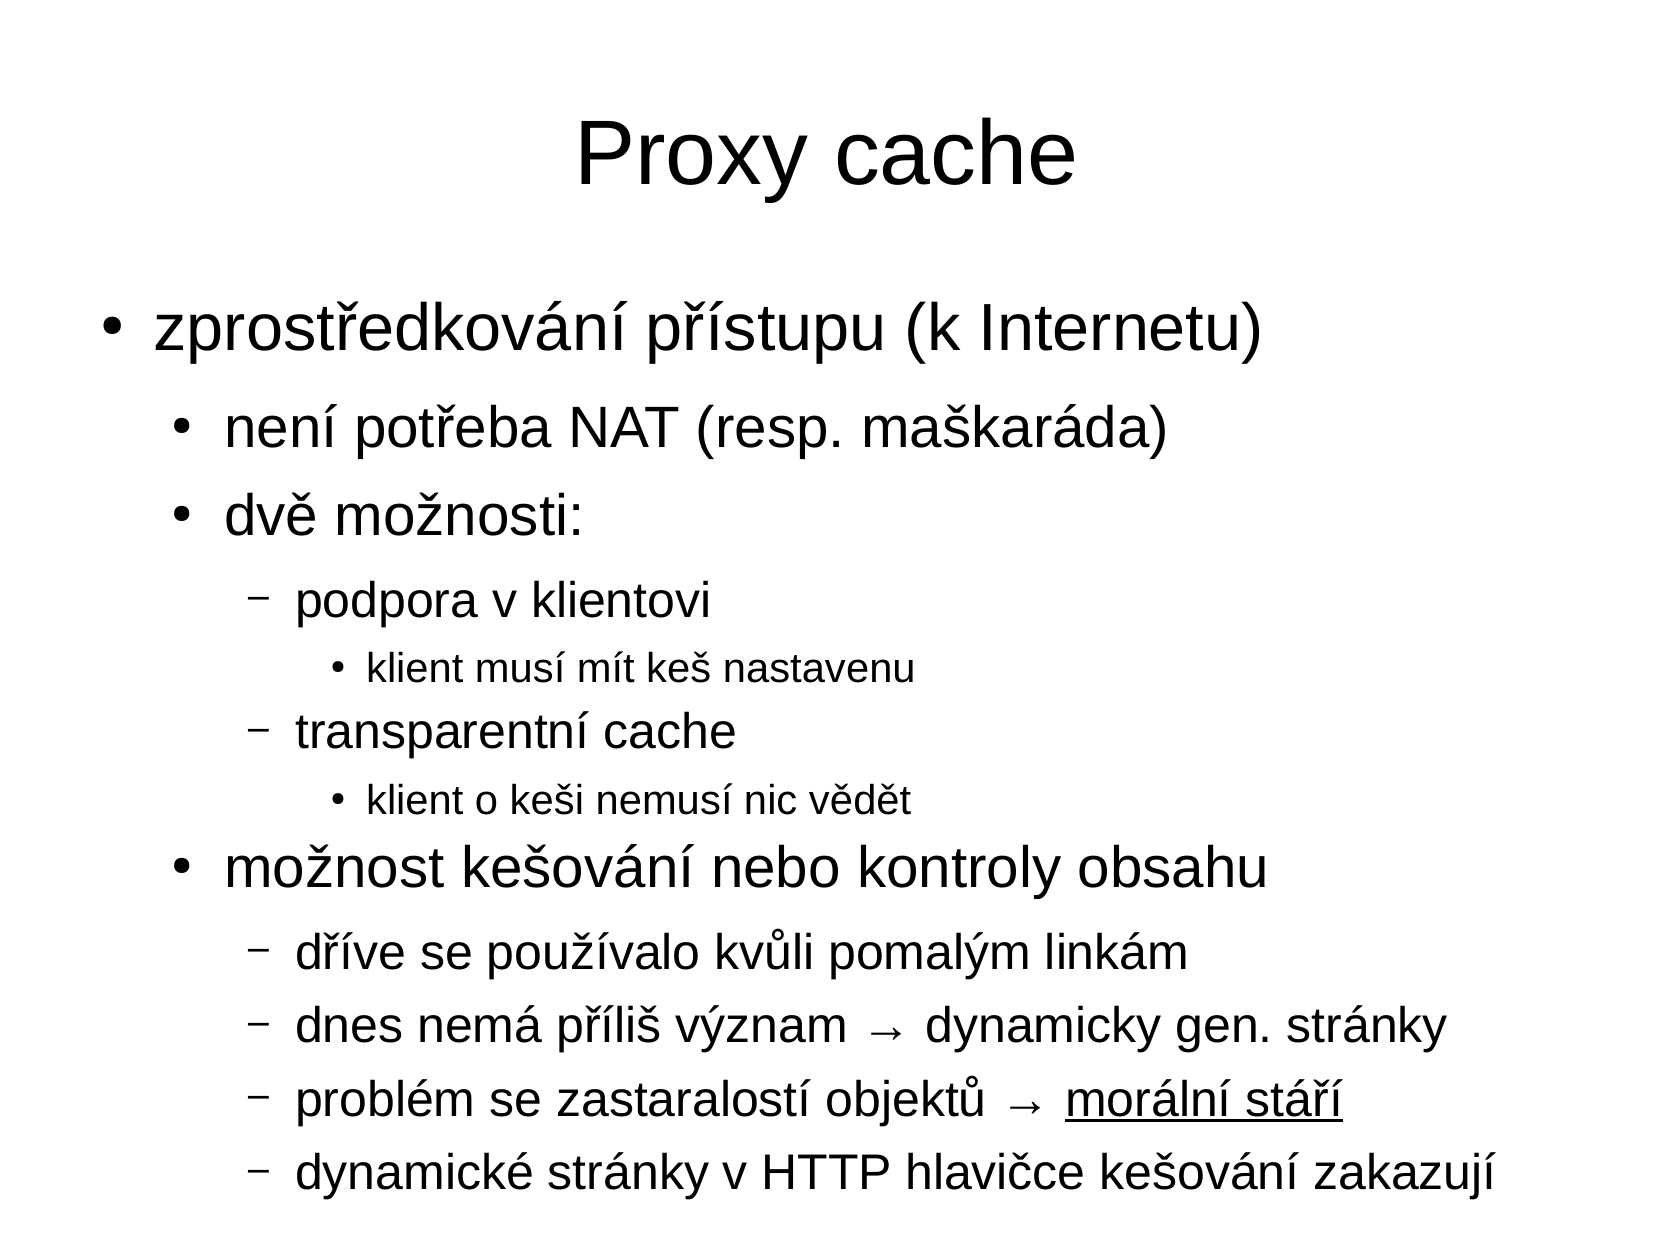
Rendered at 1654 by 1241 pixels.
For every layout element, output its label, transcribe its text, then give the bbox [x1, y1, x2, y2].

title Proxy cache [82, 49, 1571, 257]
list zprostředkování přístupu (k Internetu) není potřeba NAT (resp. maškaráda) dvě možnosti: podpora v klientovi klient musí mít keš nastavenu transparentní cache klient o keši nemusí nic vědět možnost kešování nebo kontroly obsahu dříve se používalo kvůli pomalým linkám dnes nemá příliš význam → dynamicky gen. stránky problém se zastaralostí objektů → morální stáří dynamické stránky v HTTP hlavičce kešování zakazují [82, 290, 1571, 1201]
